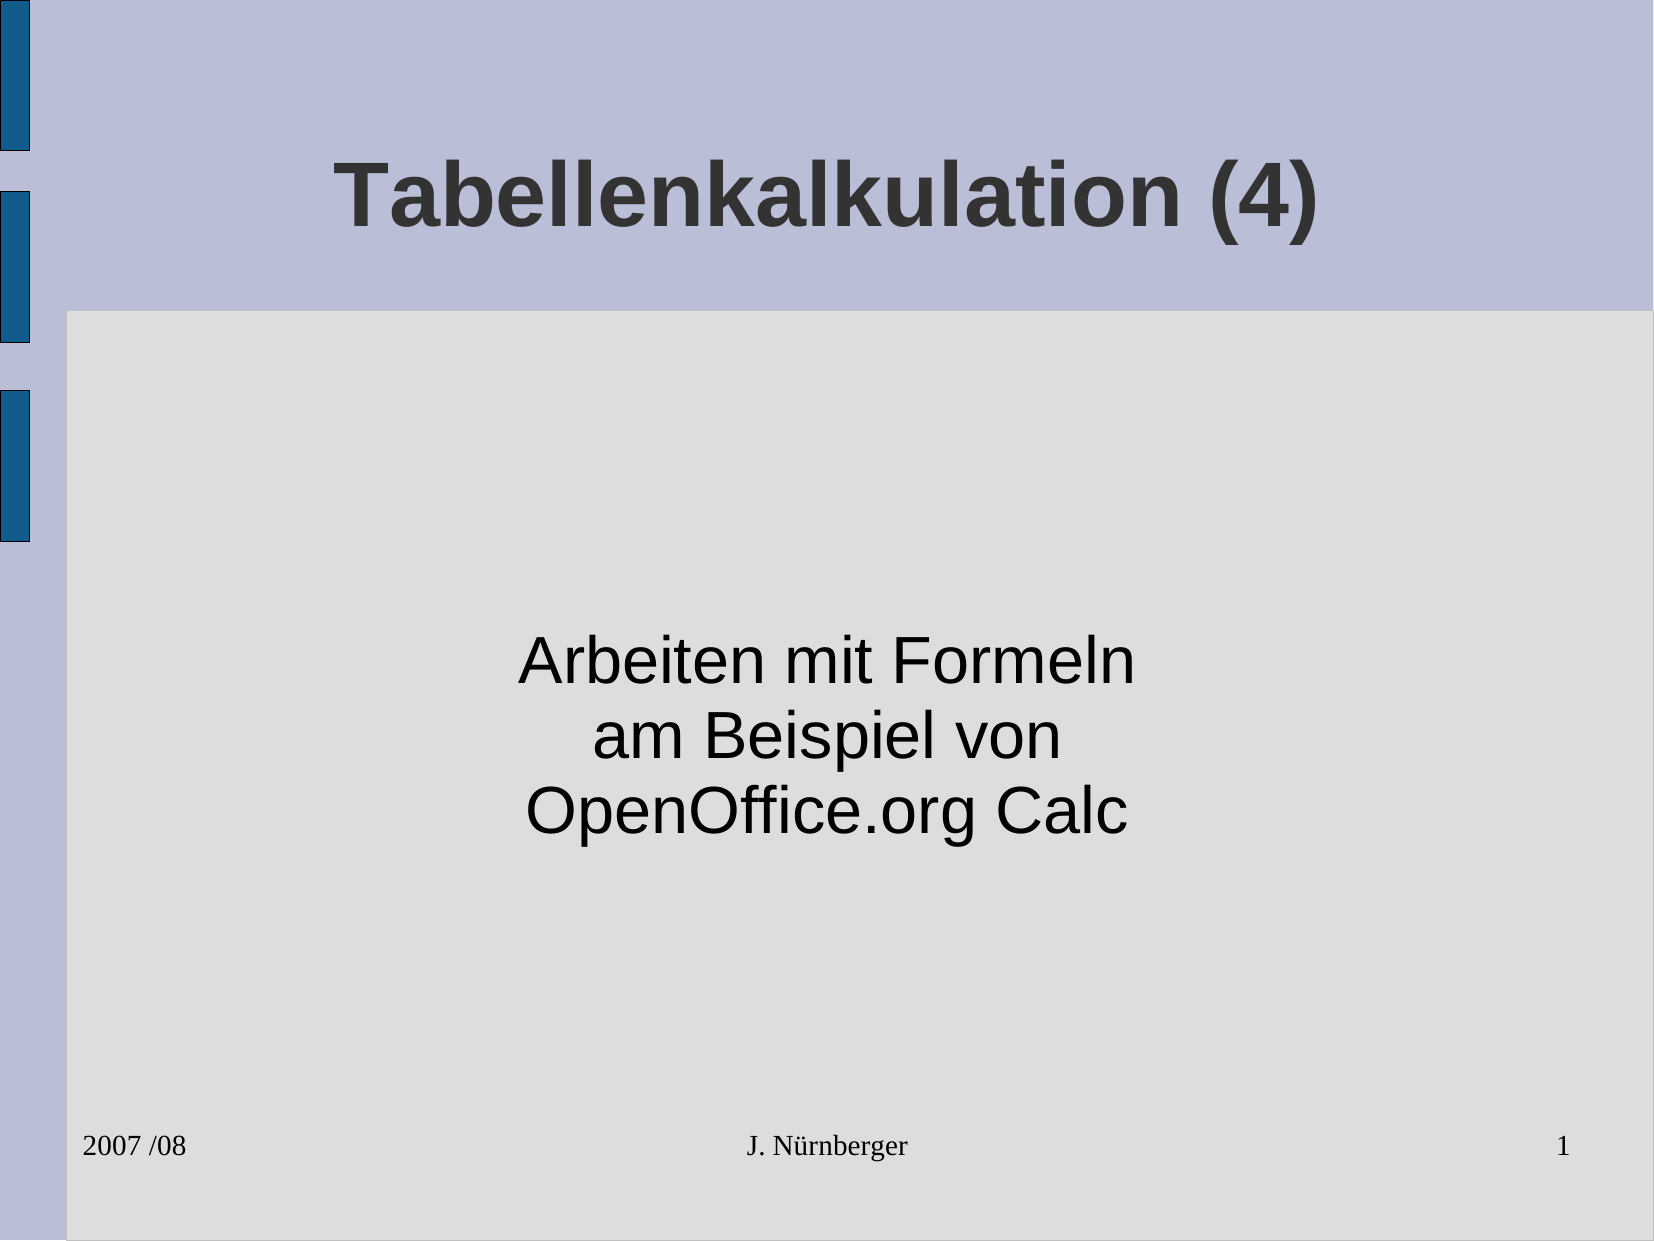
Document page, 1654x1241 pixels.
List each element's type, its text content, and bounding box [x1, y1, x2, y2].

subtitle Arbeiten mit Formeln am Beispiel von OpenOffice.org Calc [121, 352, 1534, 1119]
title Tabellenkalkulation (4) [121, 98, 1534, 291]
